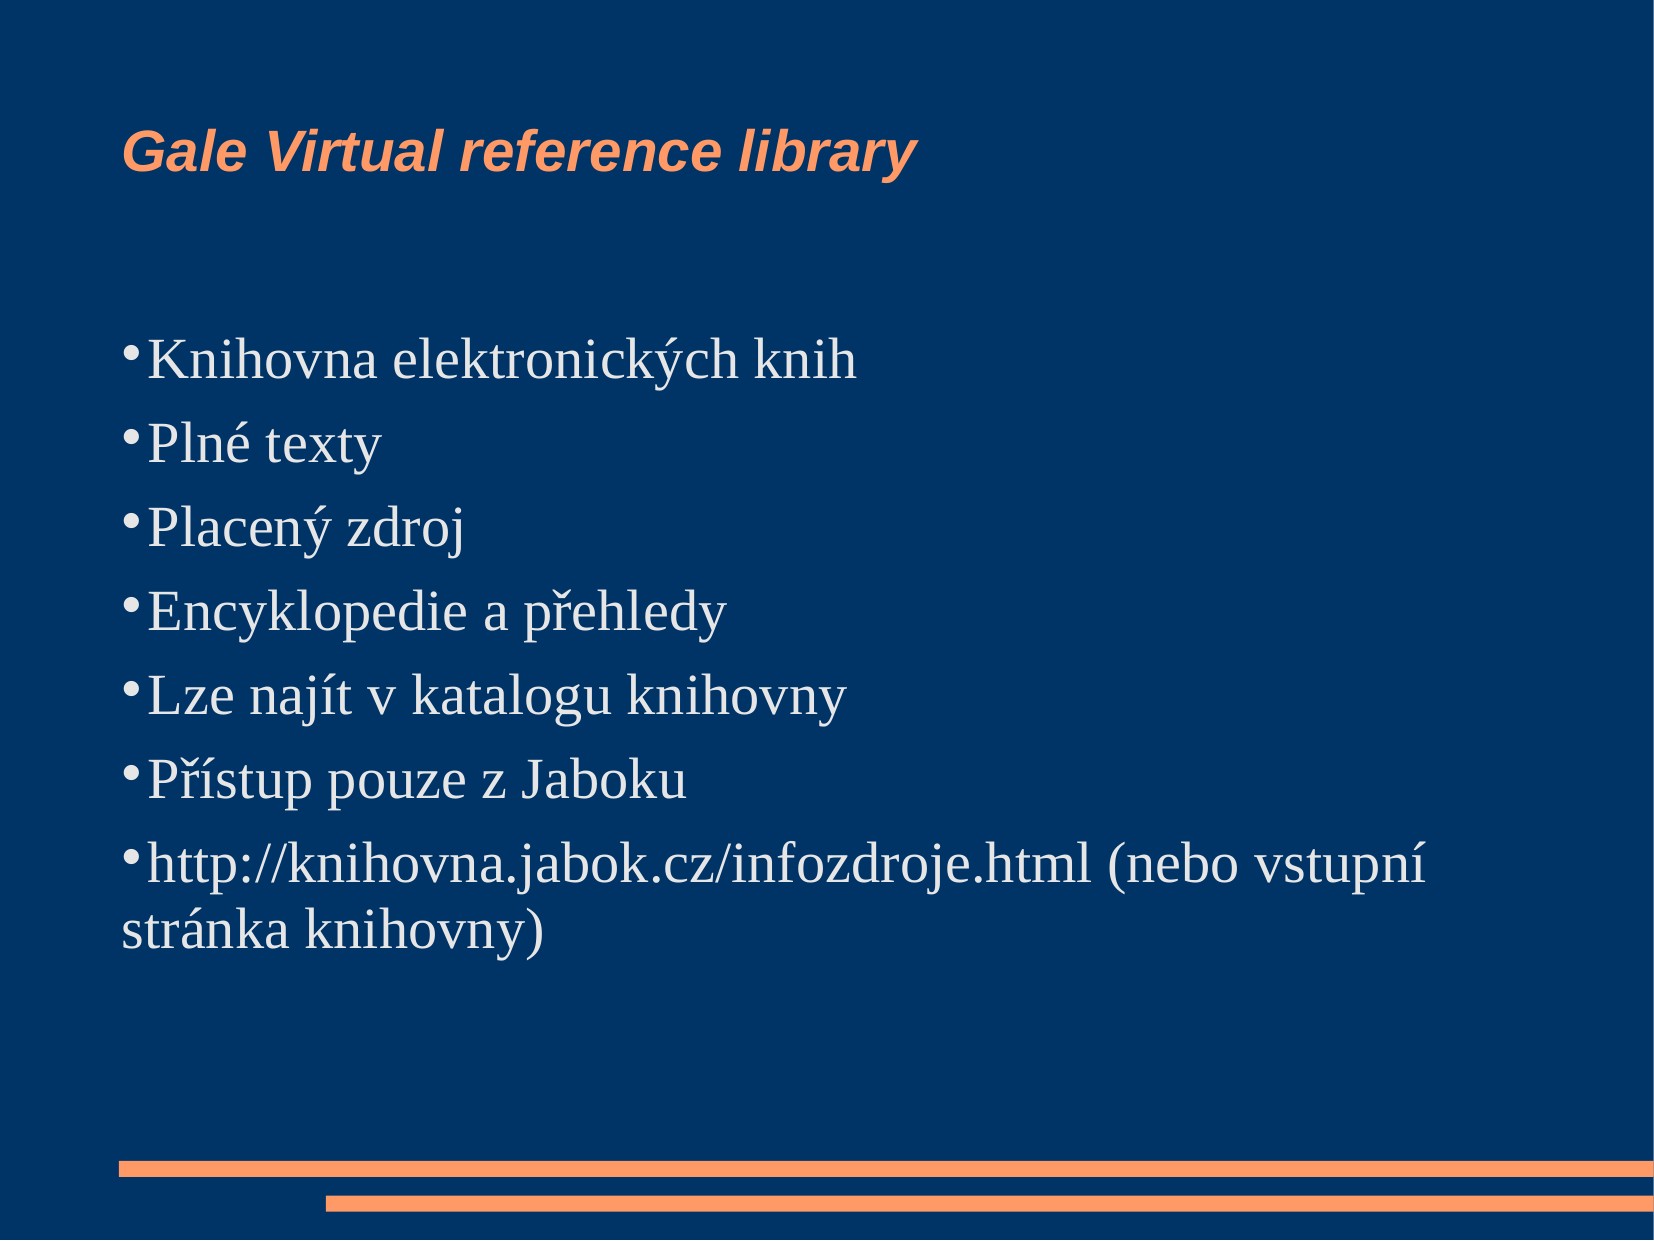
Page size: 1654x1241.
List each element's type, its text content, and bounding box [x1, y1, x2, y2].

title Gale Virtual reference library [121, 46, 1534, 254]
list Knihovna elektronických knih Plné texty Placený zdroj Encyklopedie a přehledy Lze najít v katalogu knihovny Přístup pouze z Jaboku http://knihovna.jabok.cz/infozdroje.html (nebo vstupní stránka knihovny) [121, 322, 1561, 1133]
